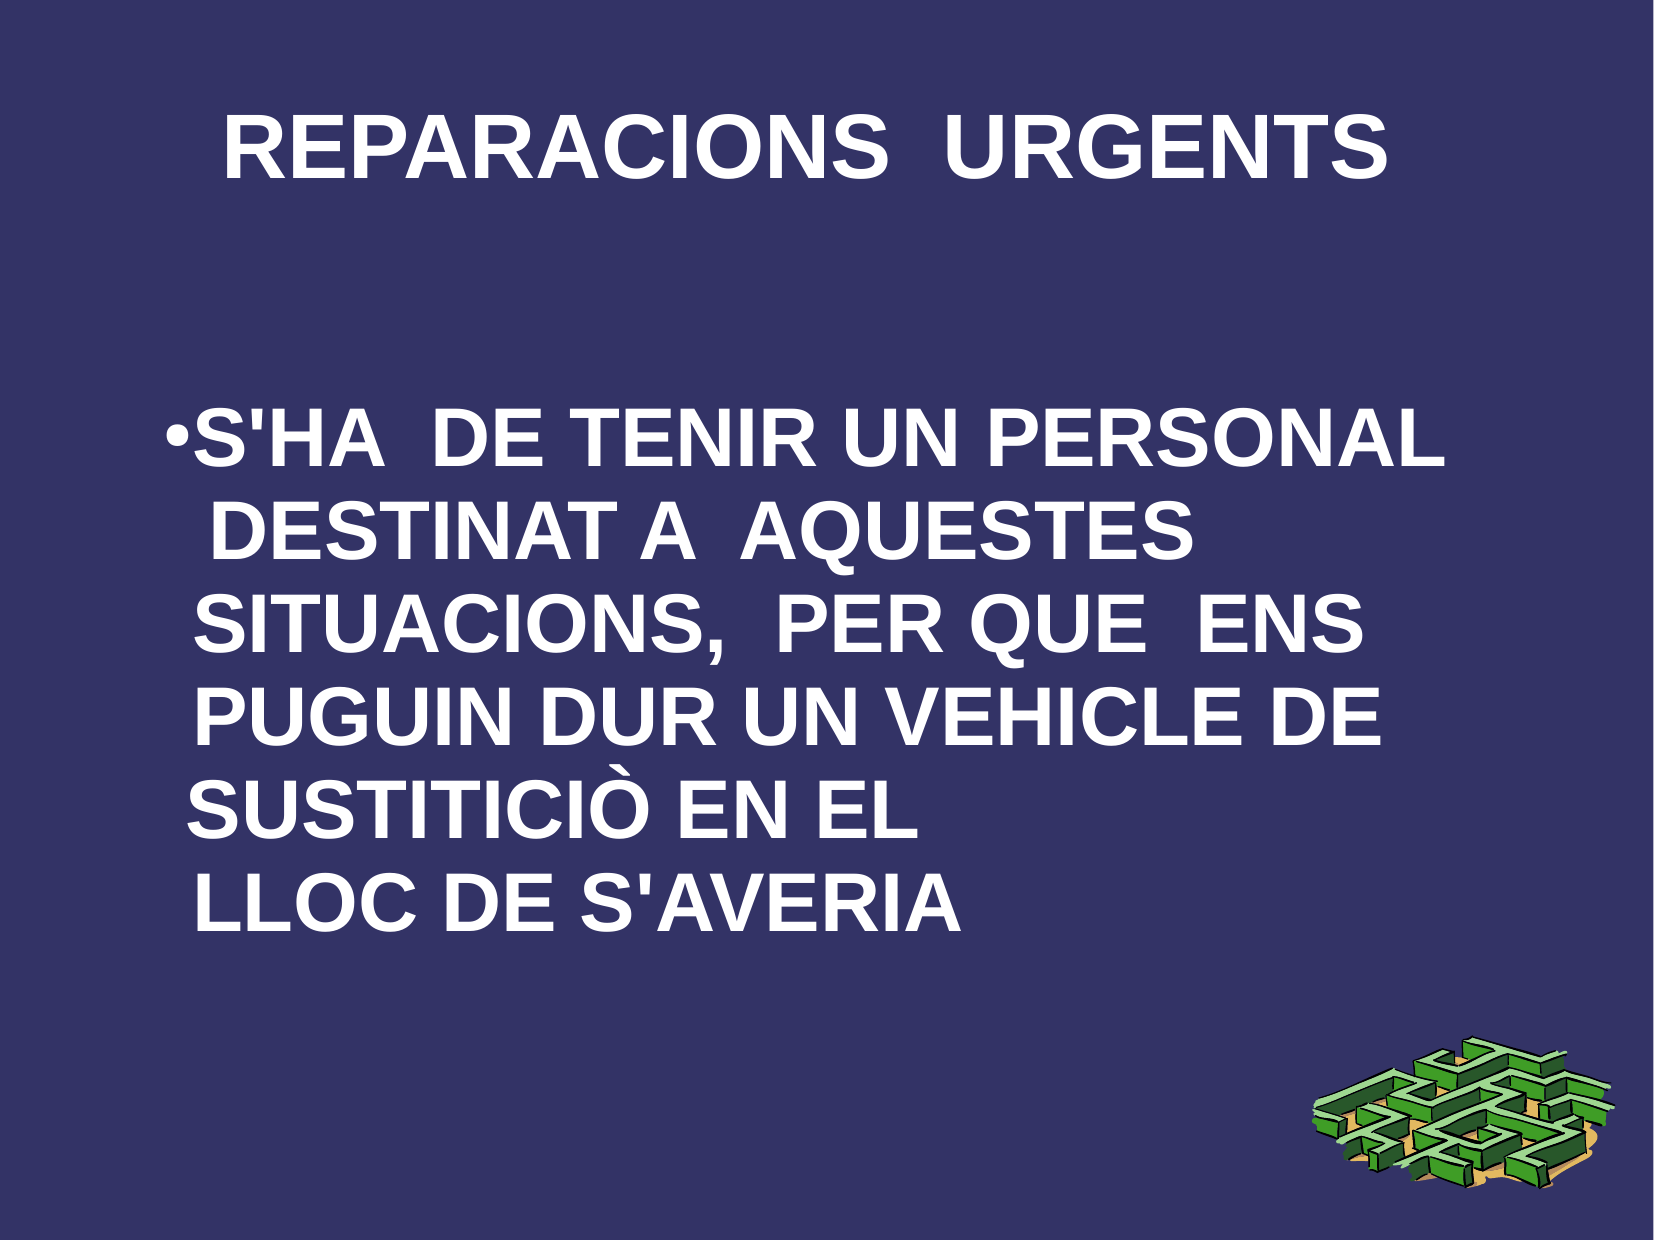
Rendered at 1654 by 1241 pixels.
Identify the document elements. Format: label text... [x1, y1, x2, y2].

text_box S'HA DE TENIR UN PERSONAL DESTINAT A AQUESTES SITUACIONS, PER QUE ENS PUGUIN DUR UN VEHICLE DE SUSTITICIÒ EN EL LLOC DE S'AVERIA [147, 383, 1468, 1160]
text_box REPARACIONS URGENTS [206, 88, 1408, 206]
